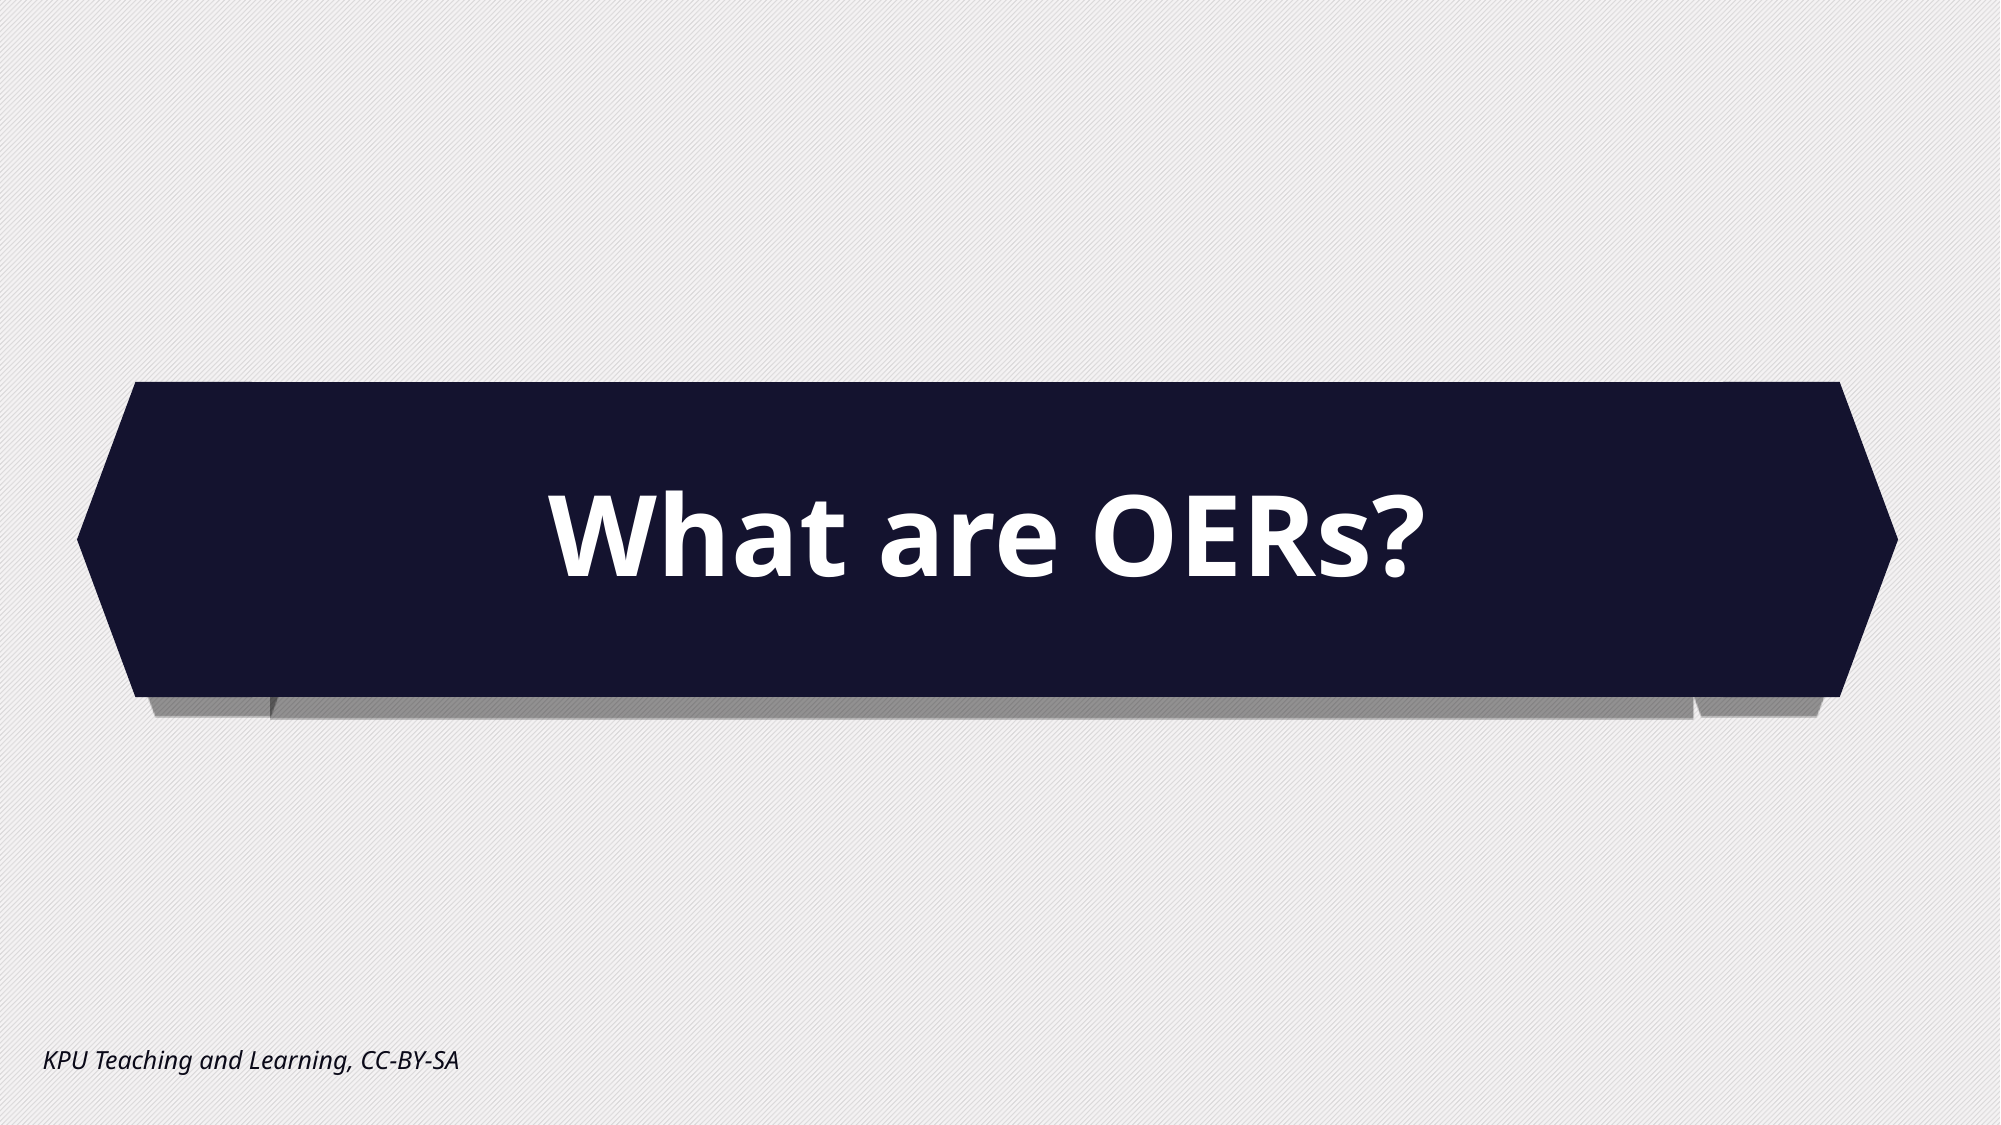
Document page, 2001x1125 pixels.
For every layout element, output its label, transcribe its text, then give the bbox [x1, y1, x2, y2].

text_box KPU Teaching and Learning, CC-BY-SA [27, 1029, 1155, 1090]
title What are OERs? [251, 384, 1724, 698]
